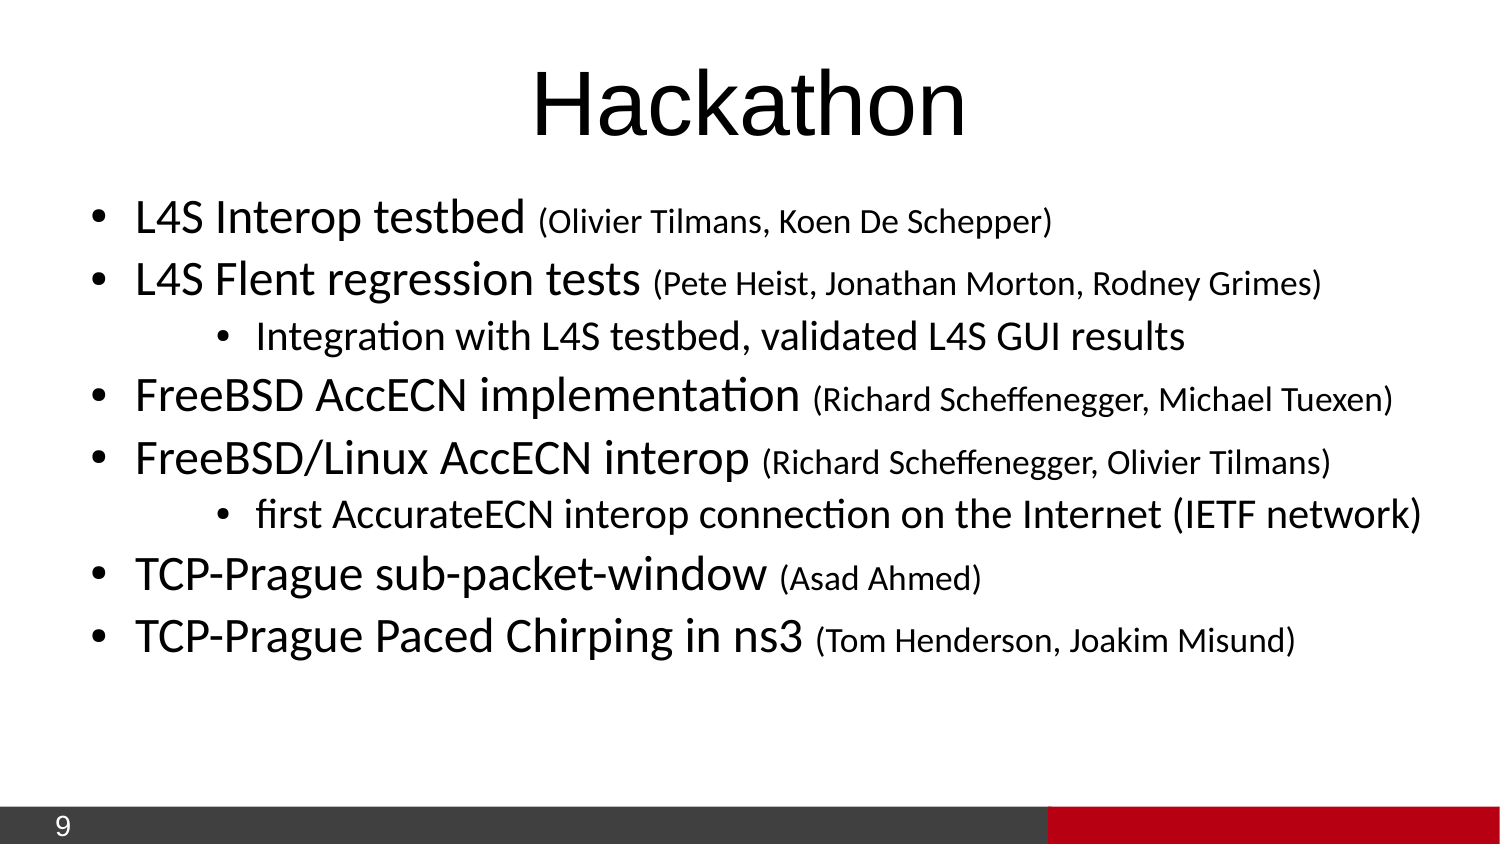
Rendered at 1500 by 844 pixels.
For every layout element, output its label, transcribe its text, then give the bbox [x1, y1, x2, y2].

list L4S Interop testbed (Olivier Tilmans, Koen De Schepper) L4S Flent regression tests (Pete Heist, Jonathan Morton, Rodney Grimes) Integration with L4S testbed, validated L4S GUI results FreeBSD AccECN implementation (Richard Scheffenegger, Michael Tuexen) FreeBSD/Linux AccECN interop (Richard Scheffenegger, Olivier Tilmans) first AccurateECN interop connection on the Internet (IETF network) TCP-Prague sub-packet-window (Asad Ahmed) TCP-Prague Paced Chirping in ns3 (Tom Henderson, Joakim Misund) [75, 197, 1425, 687]
title Hackathon [75, 33, 1425, 175]
